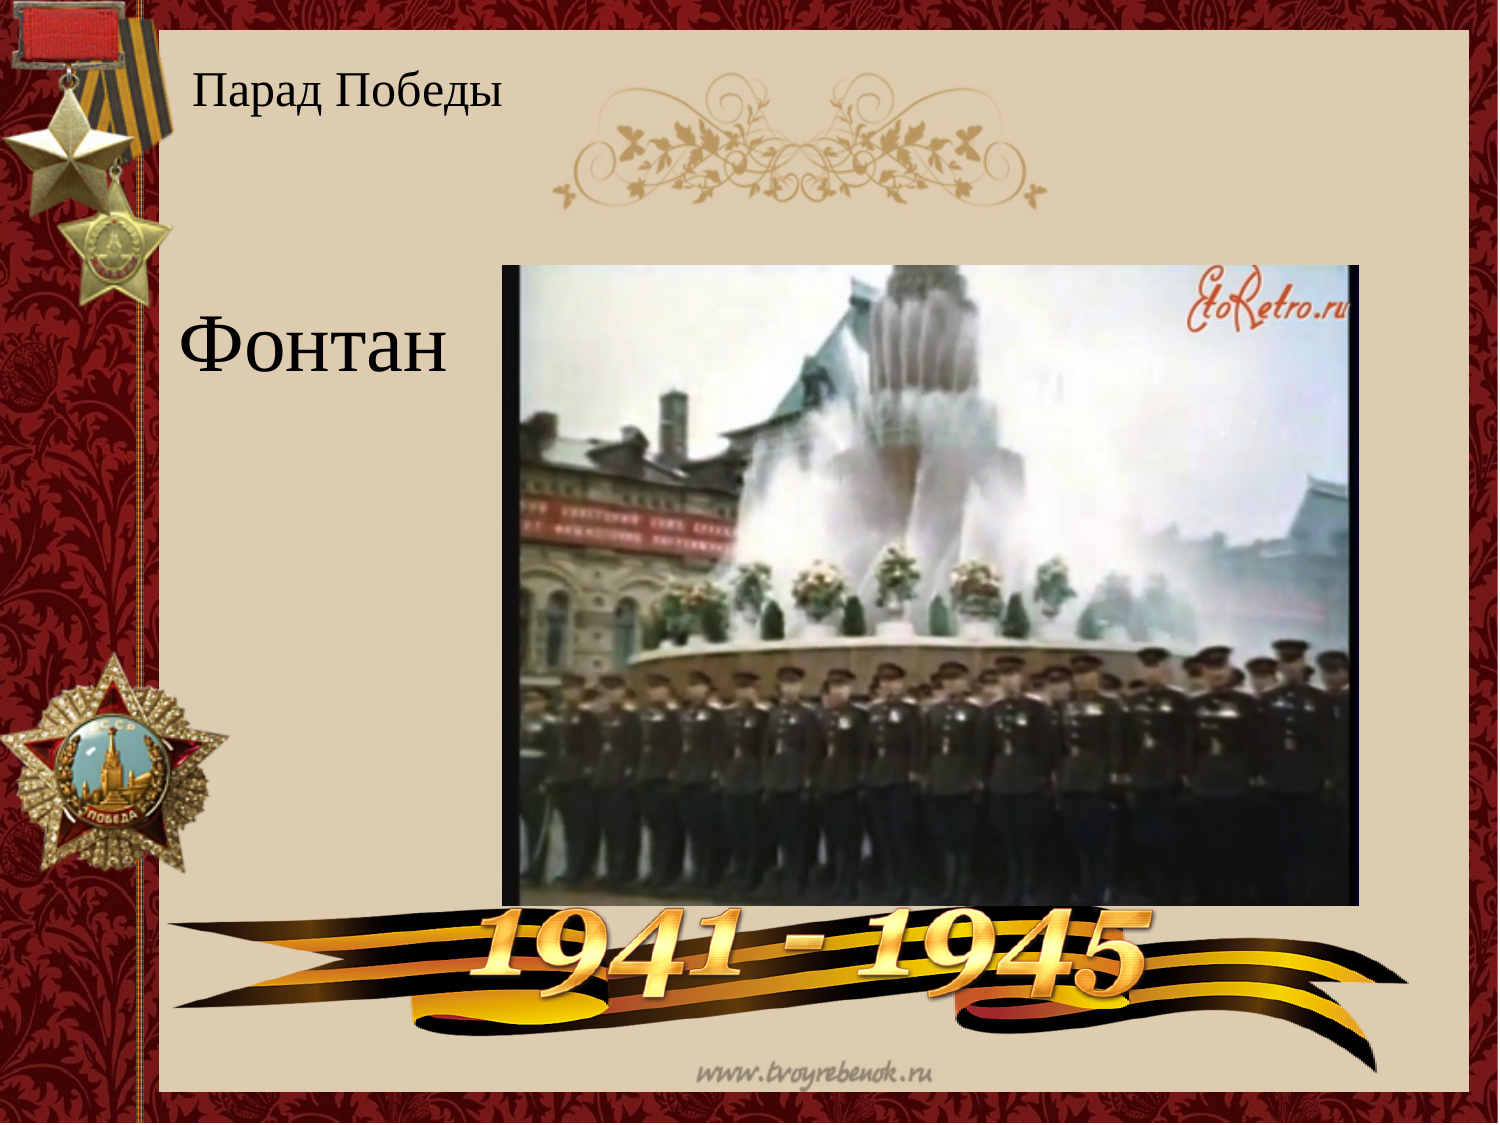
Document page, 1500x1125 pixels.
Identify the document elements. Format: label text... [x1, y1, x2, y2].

picture [0, 0, 1498, 1123]
list Фонтан [177, 292, 480, 391]
text_box Парад Победы [177, 54, 532, 148]
